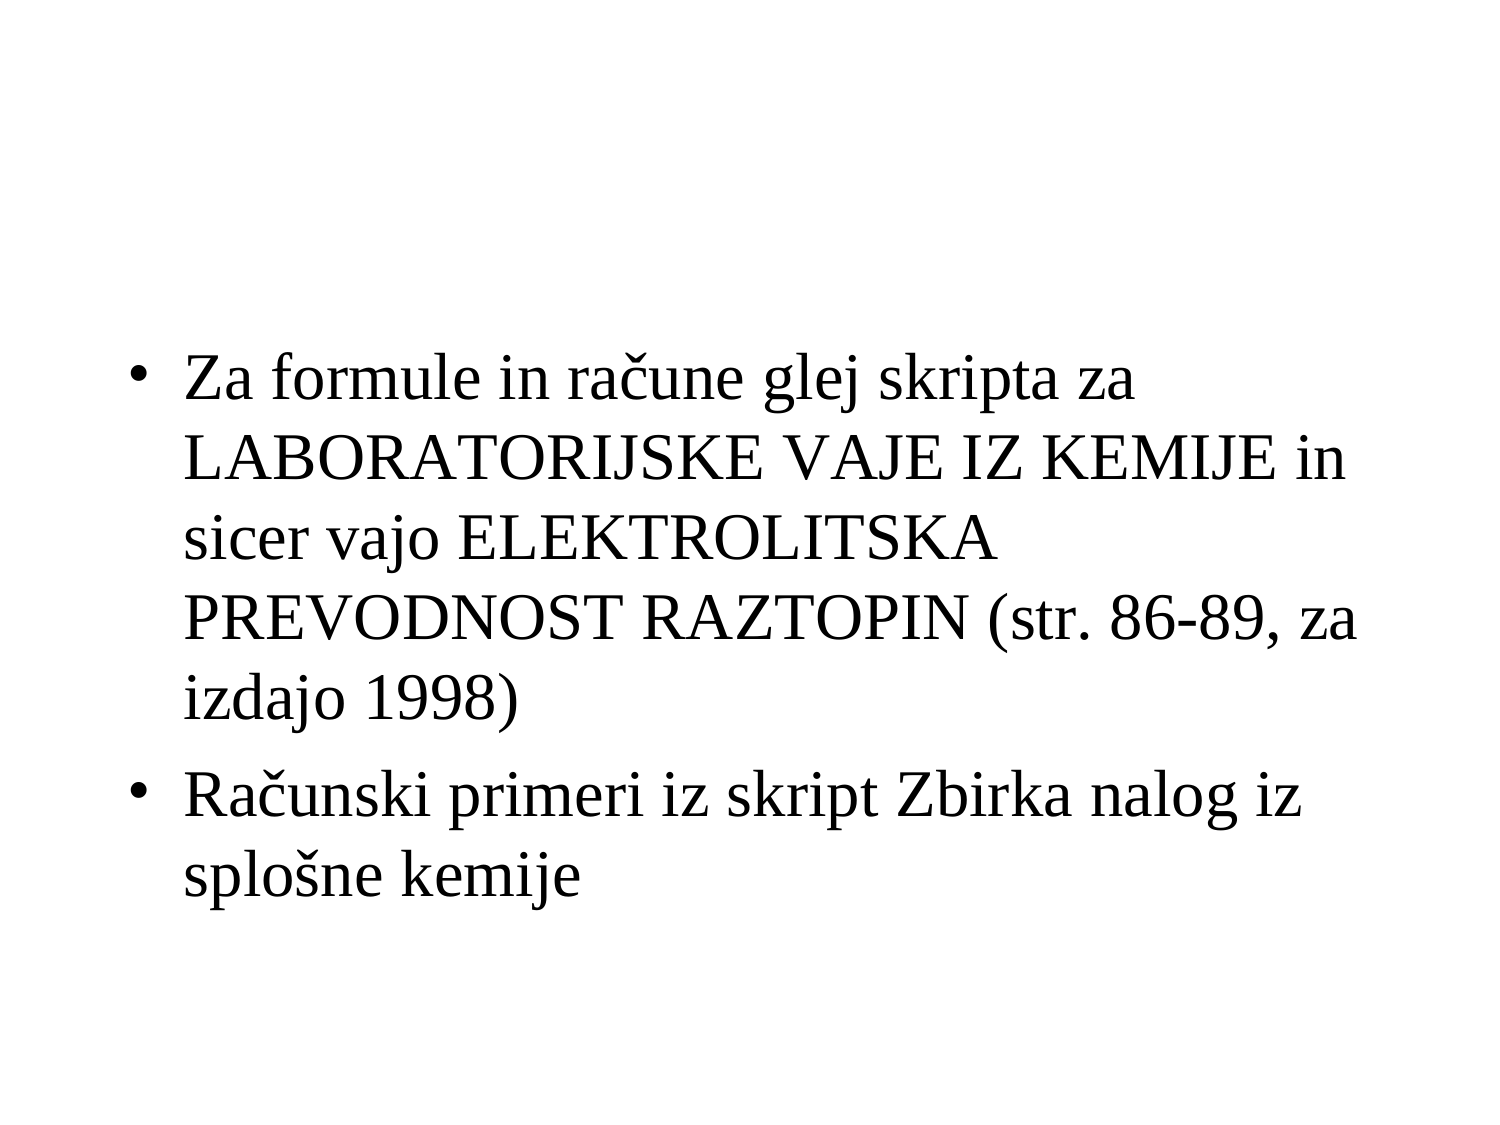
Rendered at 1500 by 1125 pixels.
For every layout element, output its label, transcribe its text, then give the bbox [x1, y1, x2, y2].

list Za formule in račune glej skripta za LABORATORIJSKE VAJE IZ KEMIJE in sicer vajo ELEKTROLITSKA PREVODNOST RAZTOPIN (str. 86-89, za izdajo 1998) Računski primeri iz skript Zbirka nalog iz splošne kemije [112, 324, 1388, 1001]
